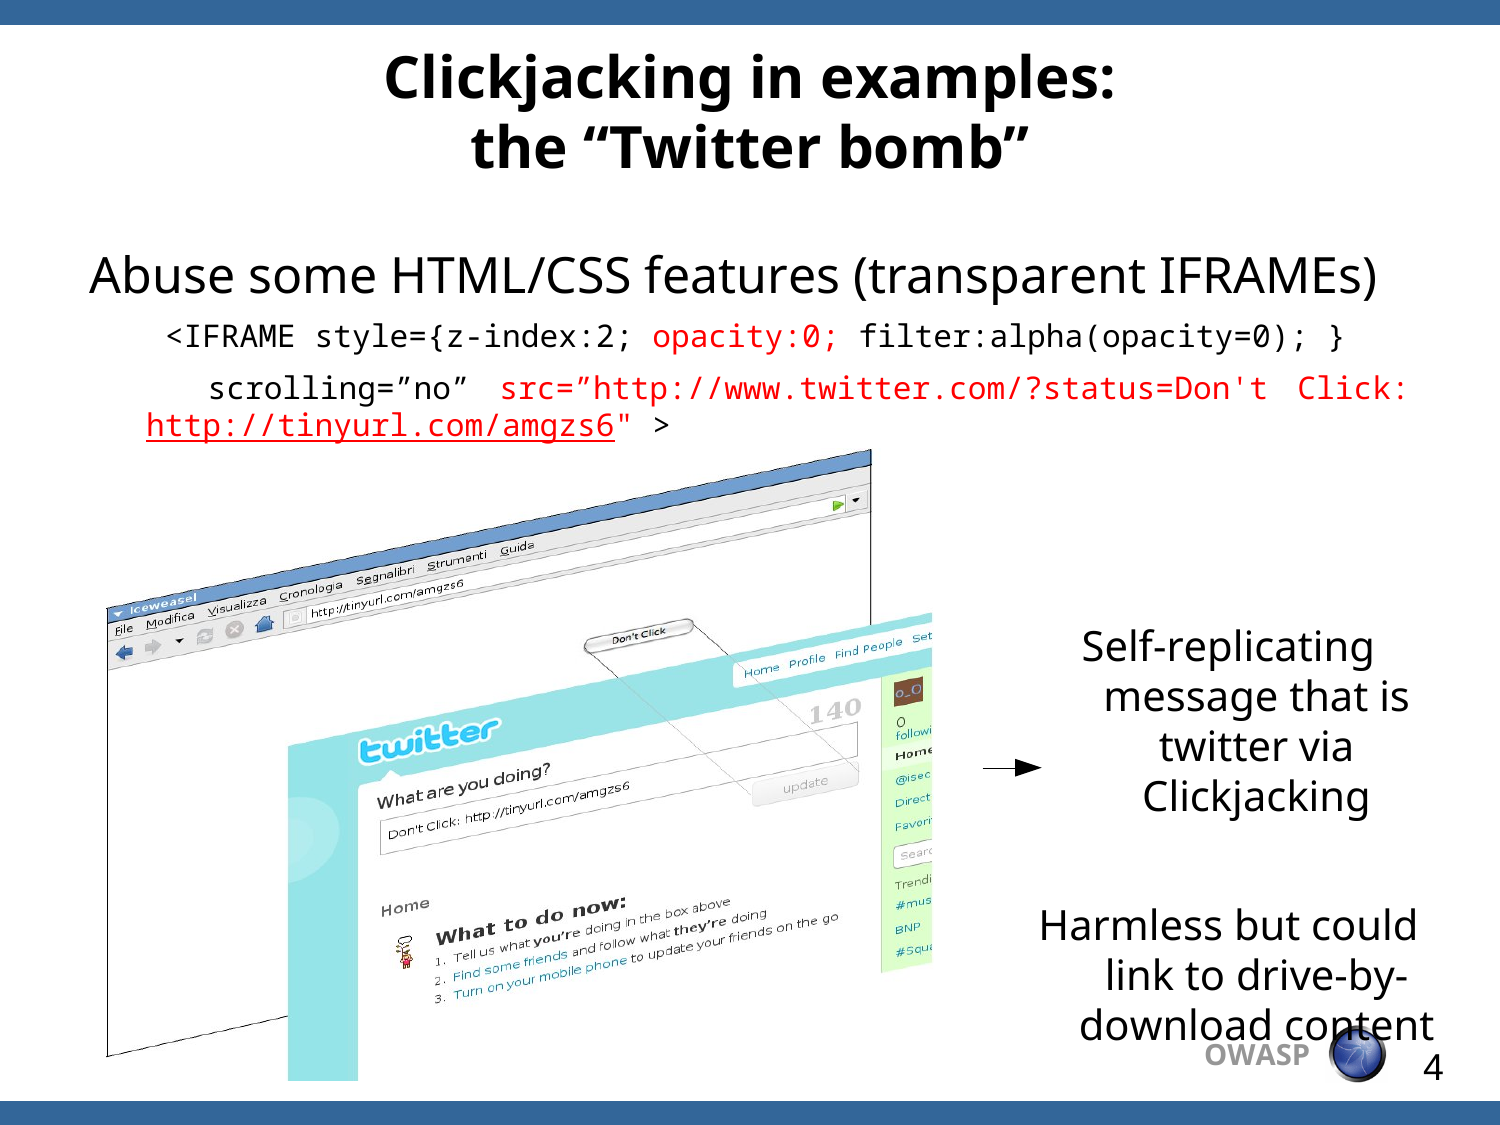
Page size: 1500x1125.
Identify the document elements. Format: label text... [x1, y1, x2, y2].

list Abuse some HTML/CSS features (transparent IFRAMEs) <IFRAME style={z-index:2; opacity:0; filter:alpha(opacity=0); } scrolling=”no” src=”http://www.twitter.com/?status=Don't Click: http://tinyurl.com/amgzs6" > [75, 236, 1425, 437]
picture [1376, 1030, 1388, 1037]
title Clickjacking in examples: the “Twitter bomb” [75, 24, 1425, 196]
picture [1325, 1024, 1388, 1083]
picture [106, 448, 934, 1081]
list Self-replicating message that is twitter via Clickjacking Harmless but could link to drive-by-download content [984, 611, 1473, 1007]
